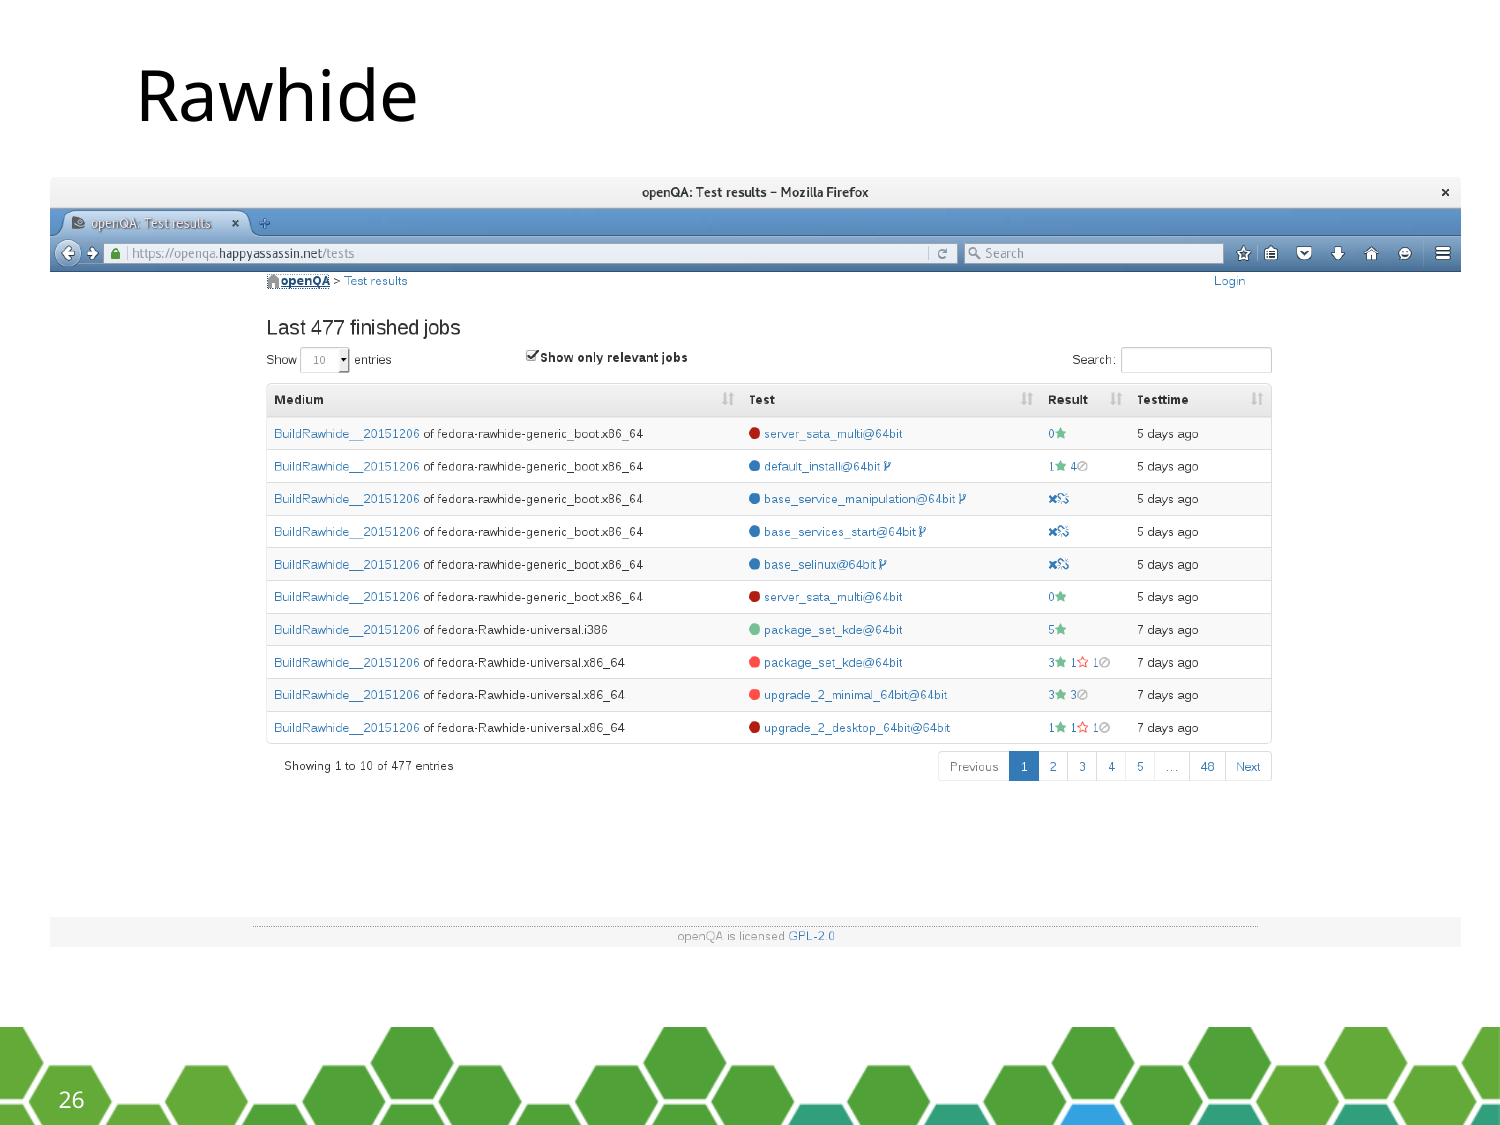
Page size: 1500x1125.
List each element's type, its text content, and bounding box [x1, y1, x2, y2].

title Rawhide [135, 12, 1372, 175]
picture [50, 176, 1461, 947]
picture [0, 1027, 1500, 1125]
